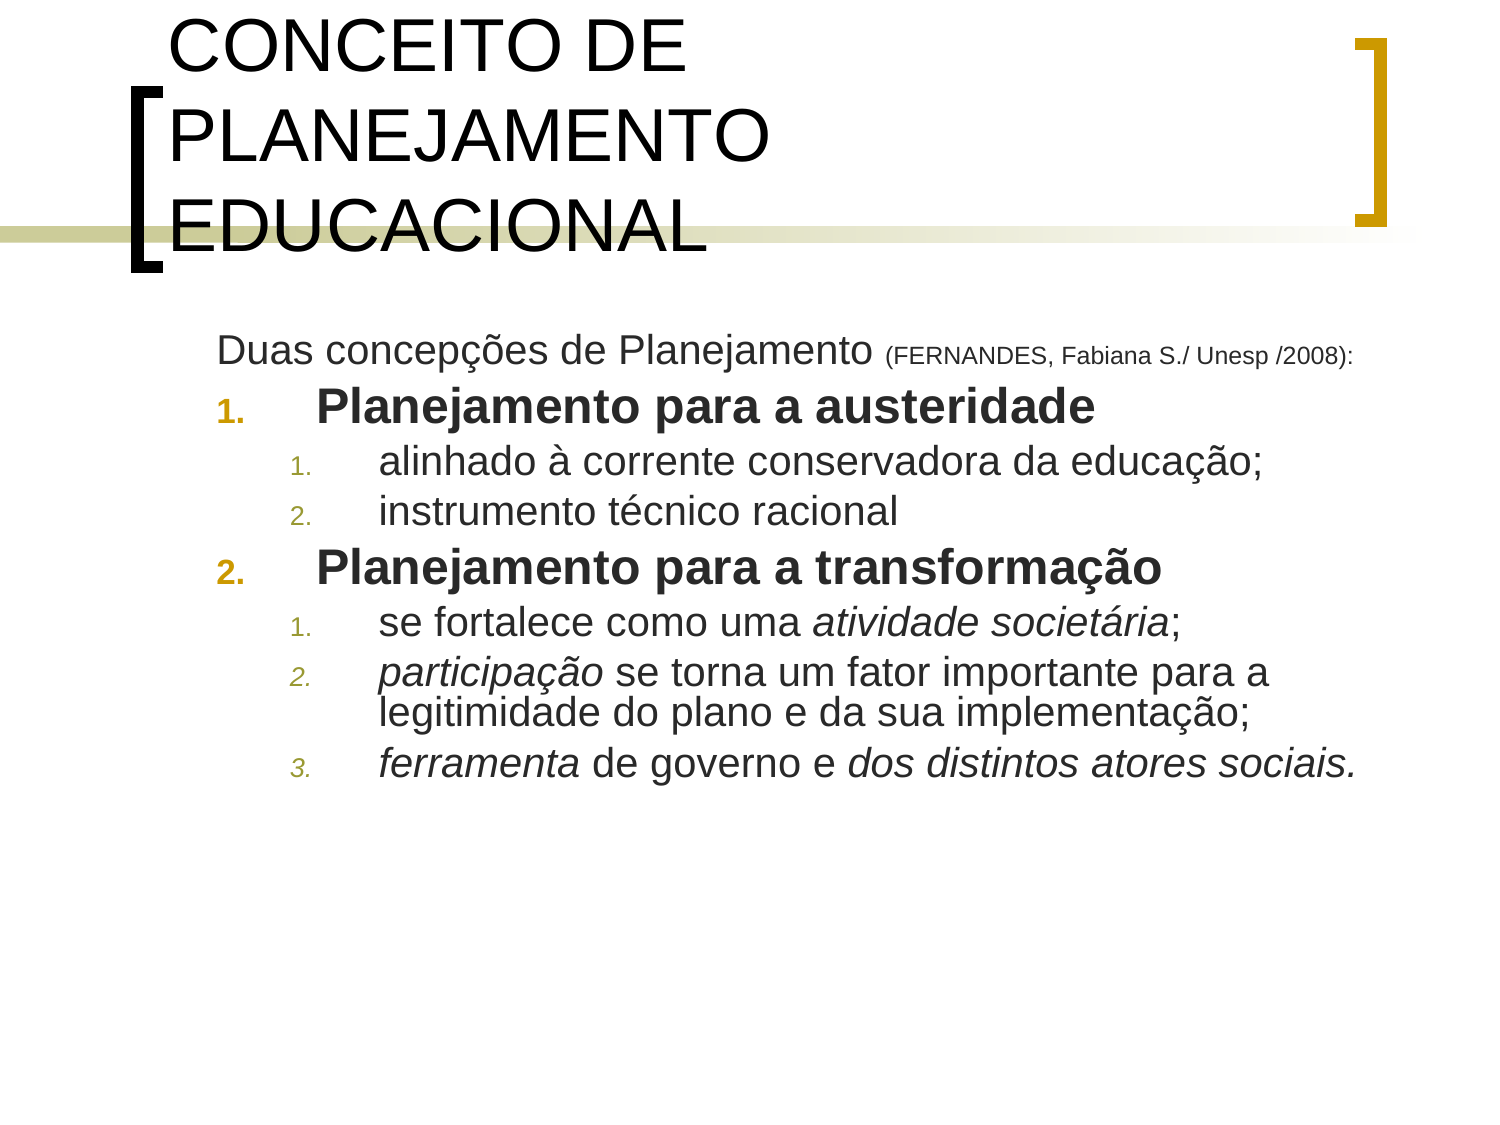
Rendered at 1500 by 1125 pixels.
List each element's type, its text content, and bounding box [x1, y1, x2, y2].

text_box Duas concepções de Planejamento (FERNANDES, Fabiana S./ Unesp /2008): Planejamento para a austeridade alinhado à corrente conservadora da educação; instrumento técnico racional Planejamento para a transformação se fortalece como uma atividade societária; participação se torna um fator importante para a legitimidade do plano e da sua implementação; ferramenta de governo e dos distintos atores sociais. [201, 324, 1390, 1001]
text_box CONCEITO DE PLANEJAMENTO EDUCACIONAL [152, 0, 1328, 275]
